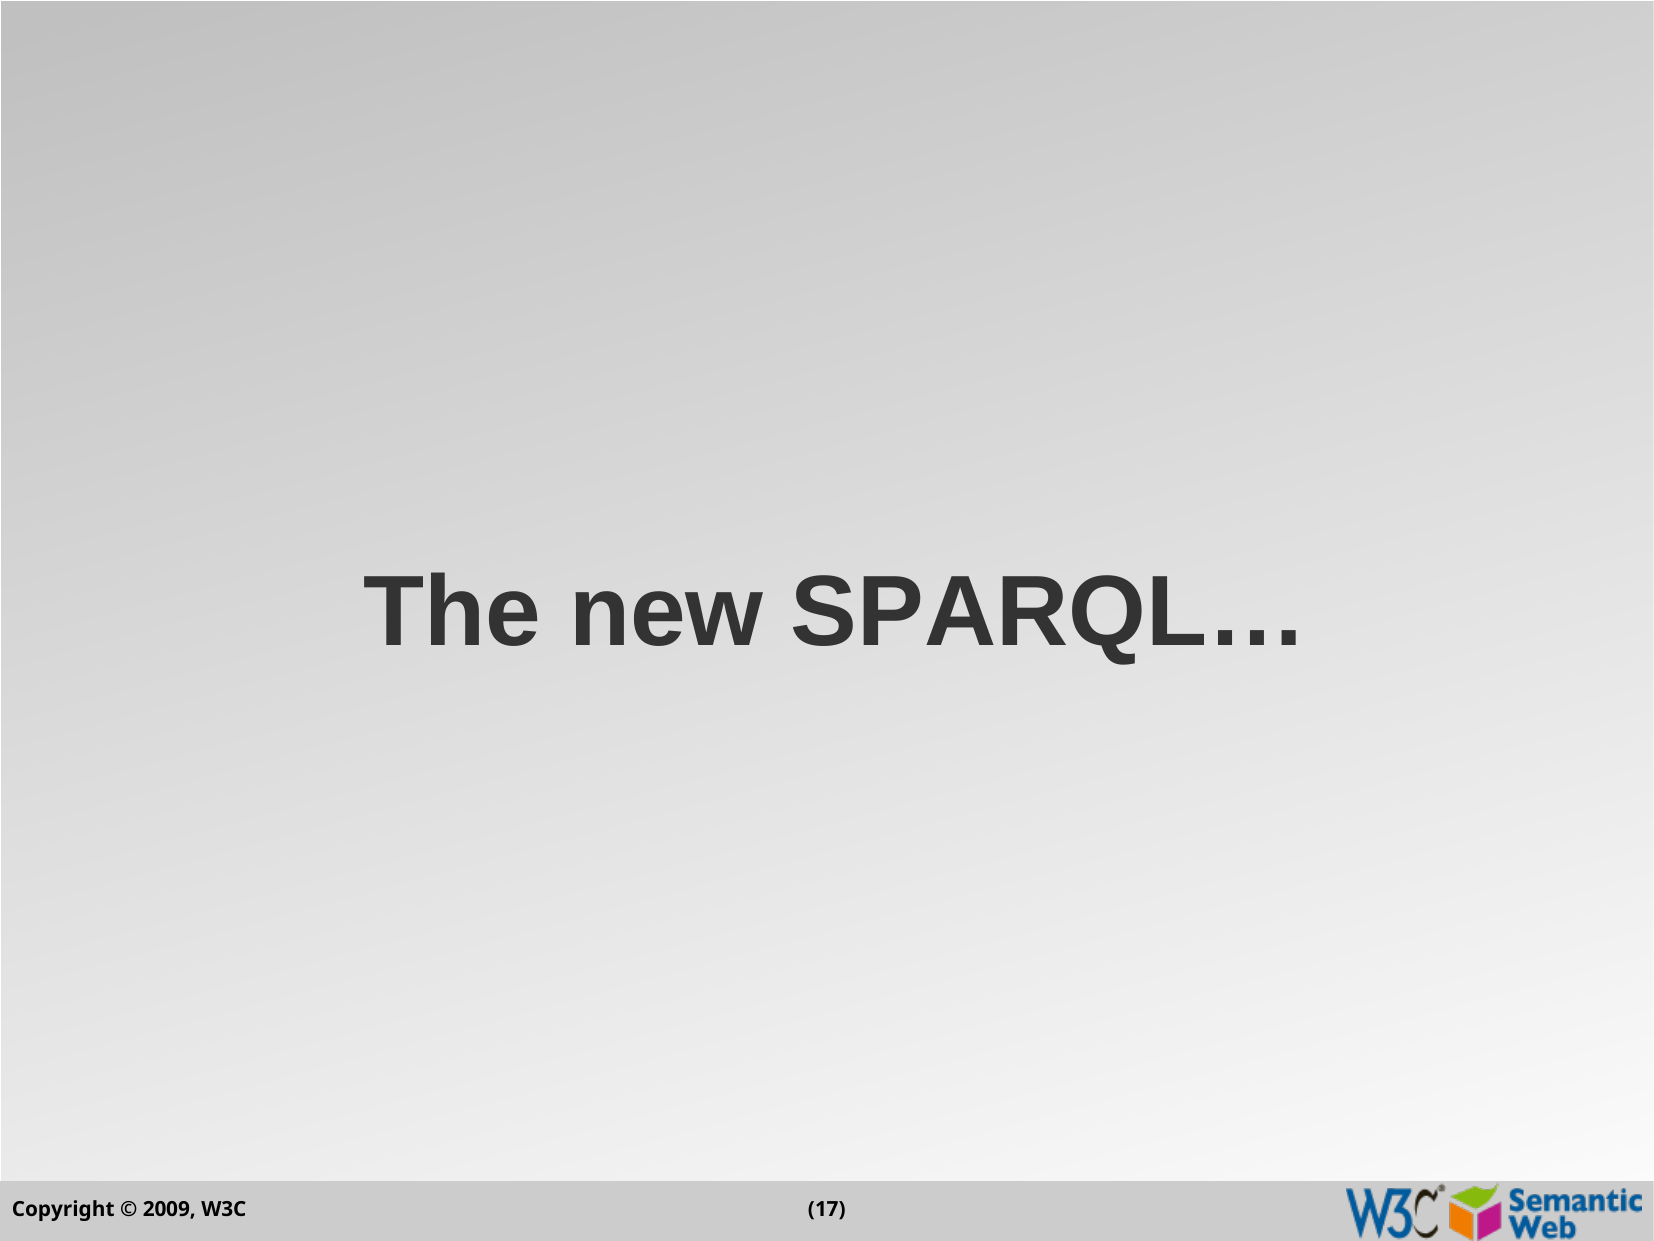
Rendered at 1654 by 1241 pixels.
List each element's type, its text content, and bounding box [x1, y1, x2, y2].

title The new SPARQL… [18, 549, 1654, 668]
picture [1, 1, 1654, 1241]
